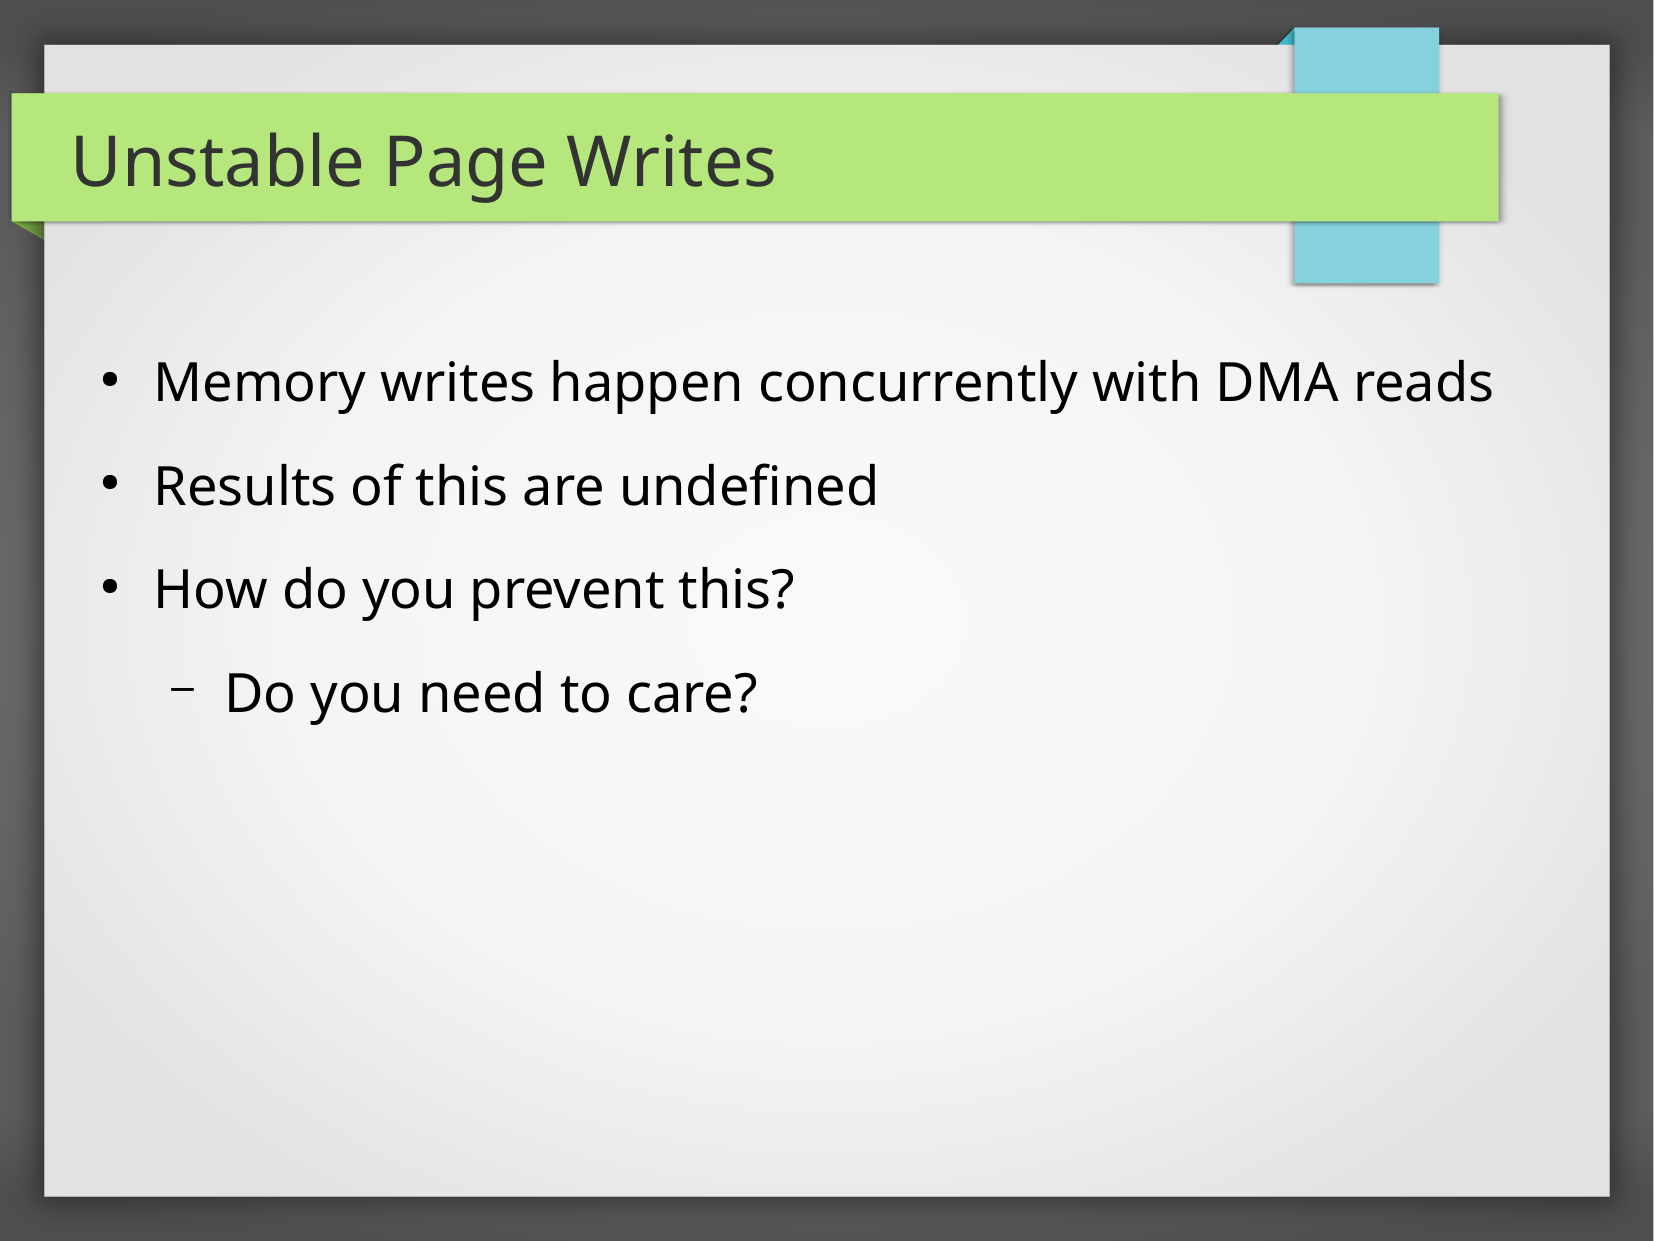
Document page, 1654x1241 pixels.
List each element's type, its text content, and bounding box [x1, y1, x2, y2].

picture [0, 0, 1654, 1241]
list Memory writes happen concurrently with DMA reads Results of this are undefined How do you prevent this? Do you need to care? [82, 343, 1538, 1063]
title Unstable Page Writes [70, 106, 1229, 213]
